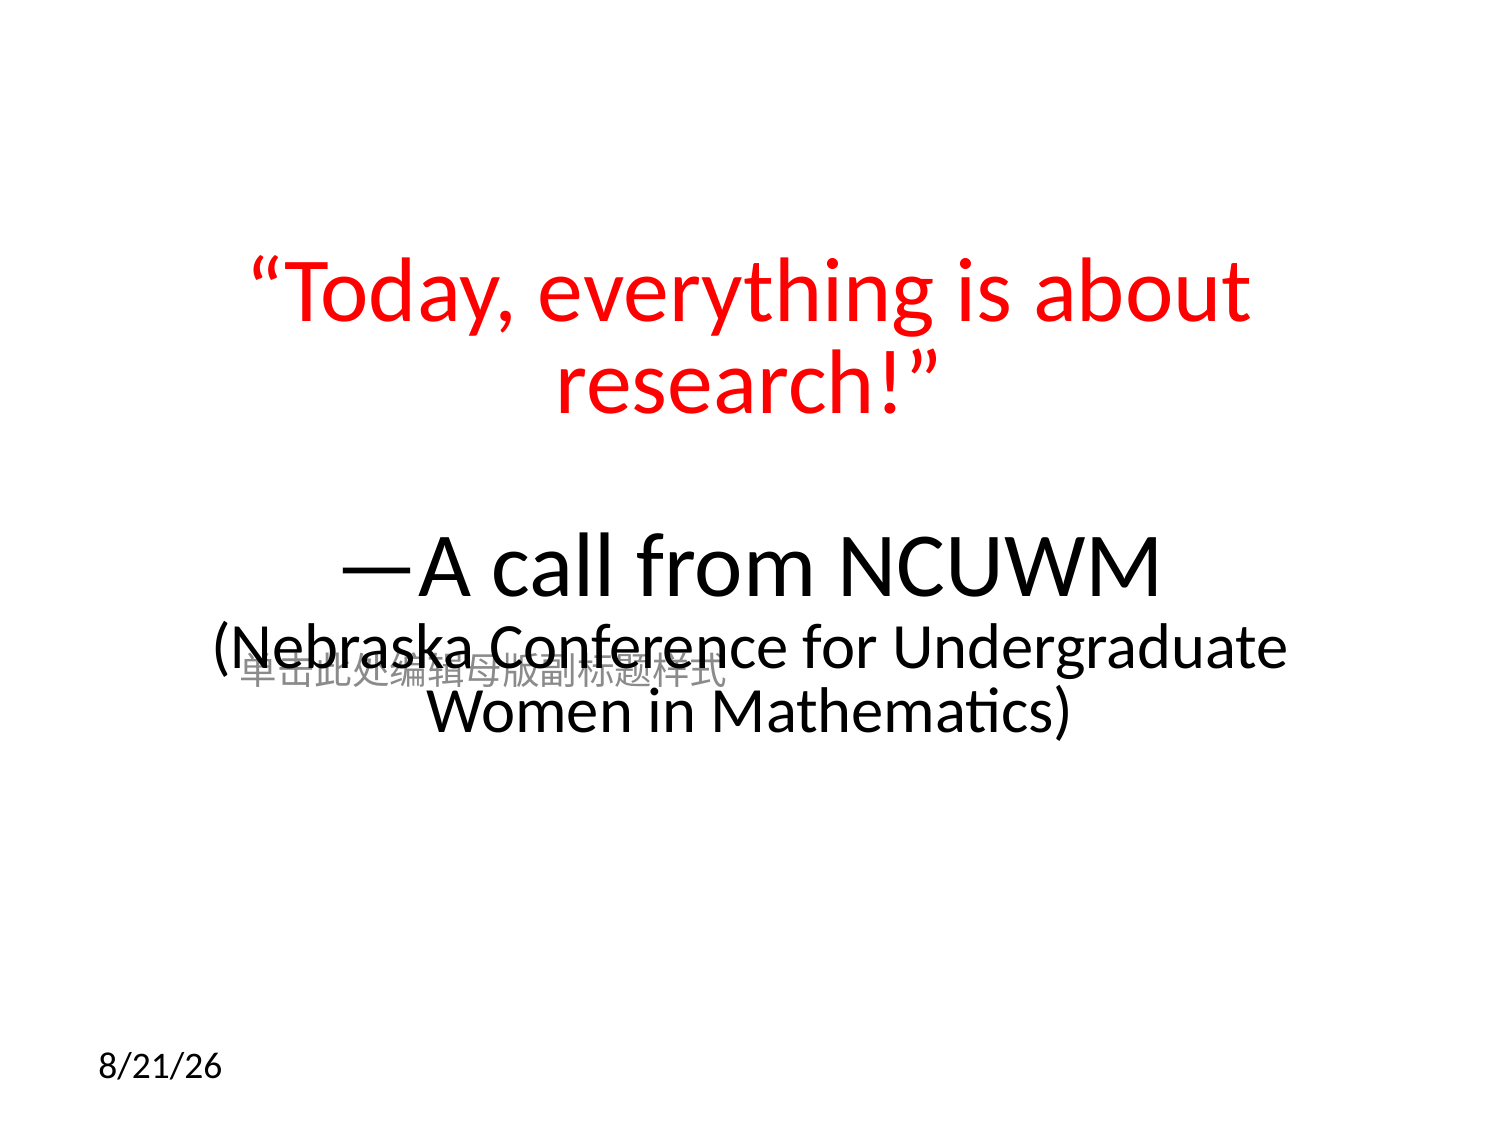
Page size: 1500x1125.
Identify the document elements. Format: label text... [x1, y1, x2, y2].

title “Today, everything is about research!” —A call from NCUWM (Nebraska Conference for Undergraduate Women in Mathematics) [112, 46, 1388, 1020]
